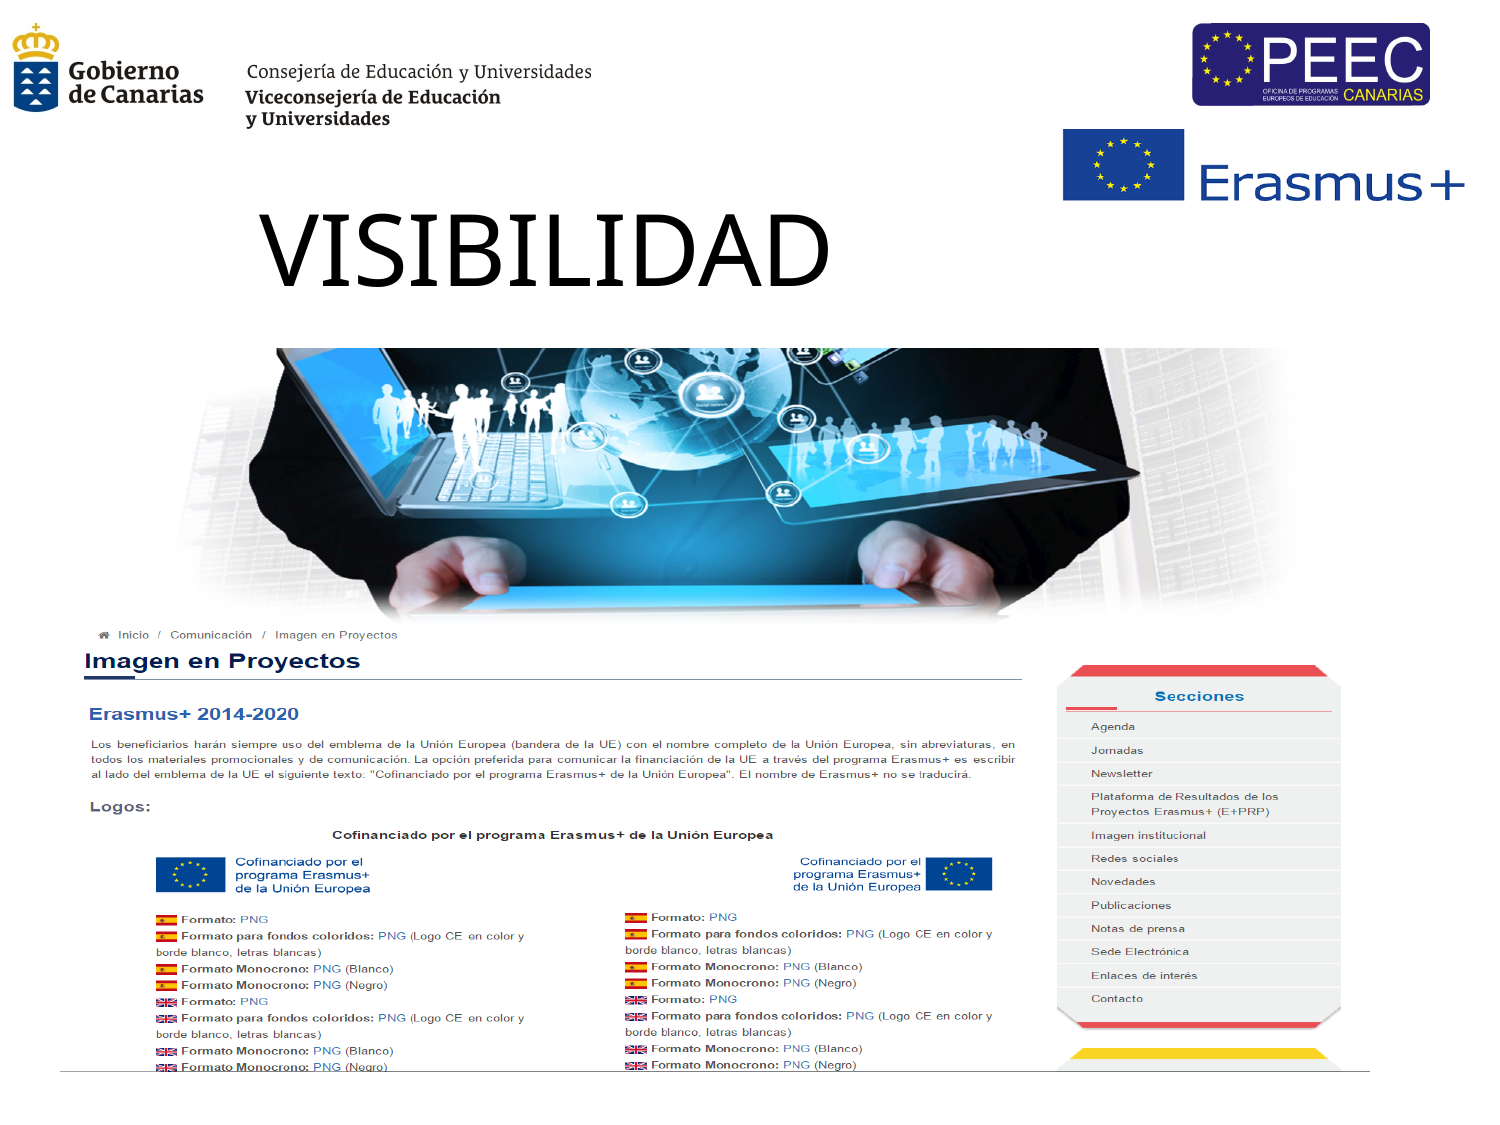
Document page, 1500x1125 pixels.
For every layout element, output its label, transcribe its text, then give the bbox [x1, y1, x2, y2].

picture [12, 23, 591, 130]
picture [59, 348, 1370, 1072]
text_box VISIBILIDAD [76, 154, 1019, 339]
picture [1192, 23, 1430, 106]
picture [1062, 129, 1465, 201]
